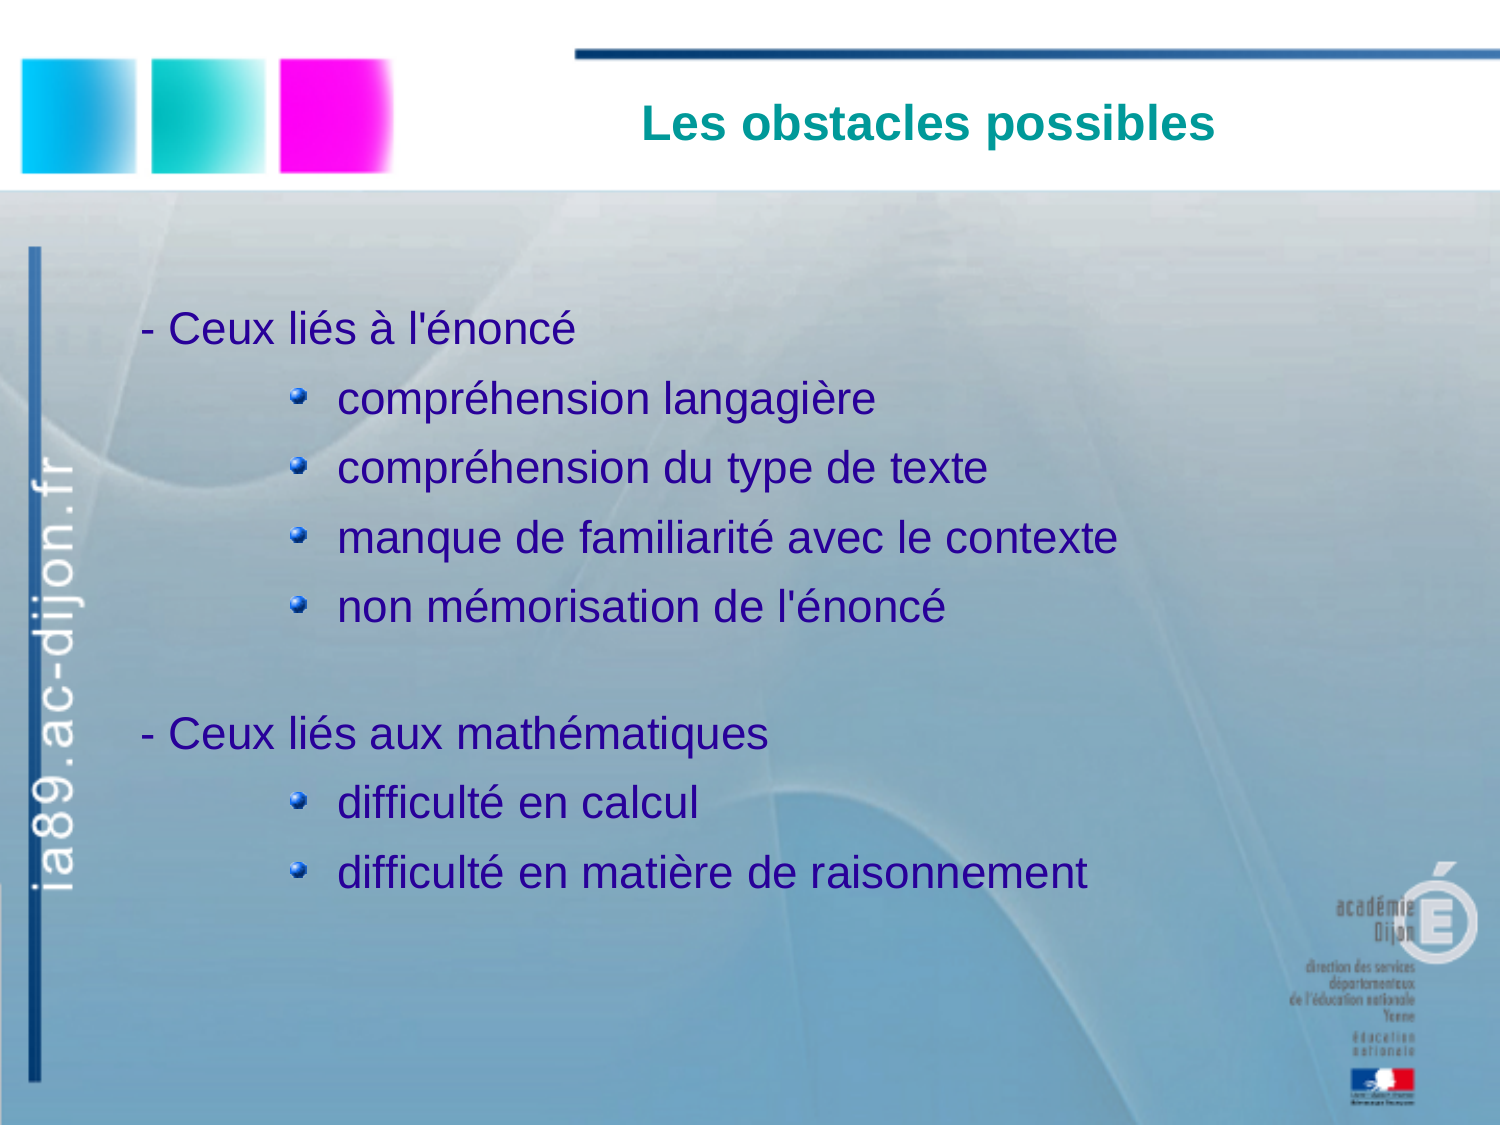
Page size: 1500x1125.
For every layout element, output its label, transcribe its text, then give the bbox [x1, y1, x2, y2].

text_box Les obstacles possibles [454, 82, 1404, 159]
picture [0, 0, 1500, 1125]
list - Ceux liés à l'énoncé compréhension langagière compréhension du type de texte manque de familiarité avec le contexte non mémorisation de l'énoncé - Ceux liés aux mathématiques difficulté en calcul difficulté en matière de raisonnement [125, 291, 1323, 945]
